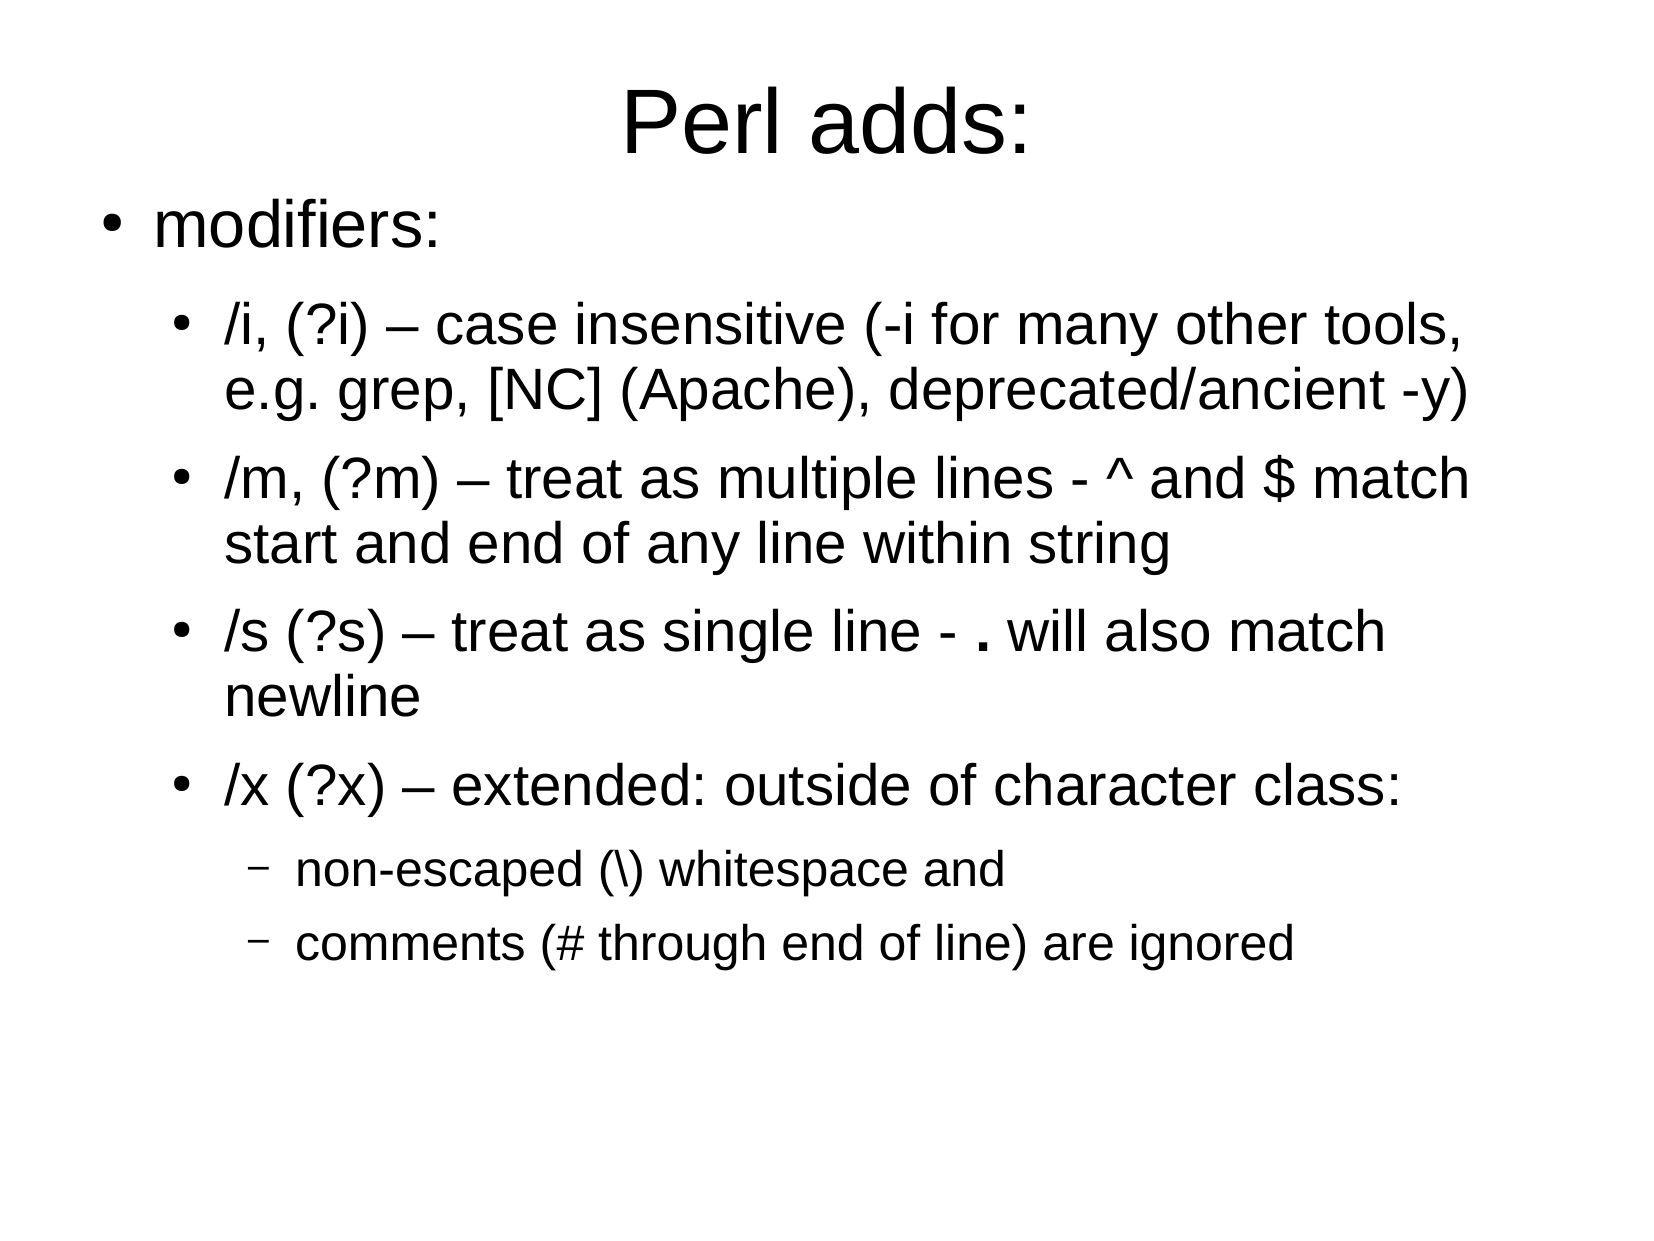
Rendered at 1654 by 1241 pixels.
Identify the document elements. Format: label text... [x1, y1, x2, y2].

title Perl adds: [82, 56, 1571, 187]
list modifiers: /i, (?i) – case insensitive (-i for many other tools, e.g. grep, [NC] (Apache), deprecated/ancient -y) /m, (?m) – treat as multiple lines - ^ and $ match start and end of any line within string /s (?s) – treat as single line - . will also match newline /x (?x) – extended: outside of character class: non-escaped (\) whitespace and comments (# through end of line) are ignored [82, 187, 1571, 1163]
